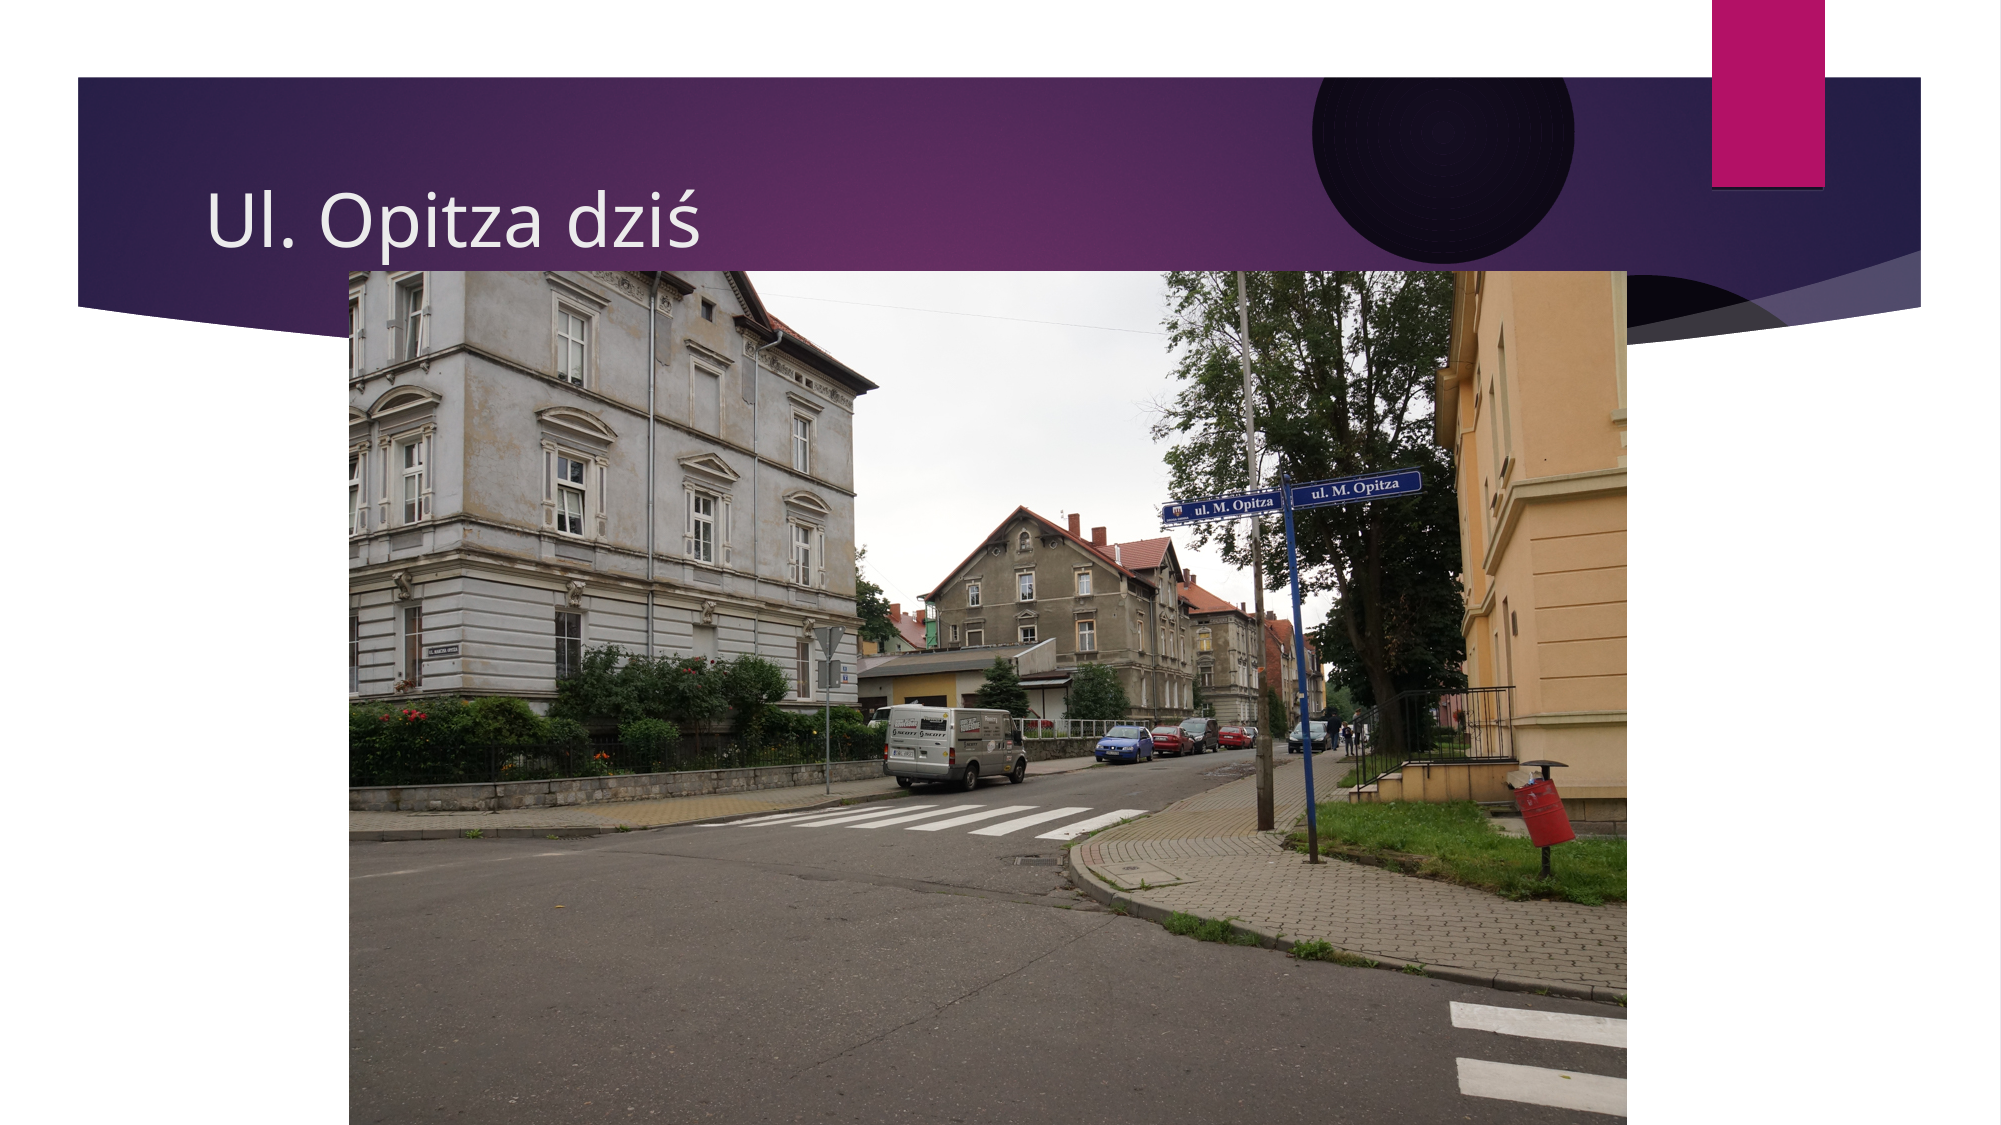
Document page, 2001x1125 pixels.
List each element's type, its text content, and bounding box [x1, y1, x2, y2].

picture [349, 271, 1627, 1125]
title Ul. Opitza dziś [189, 159, 1627, 276]
